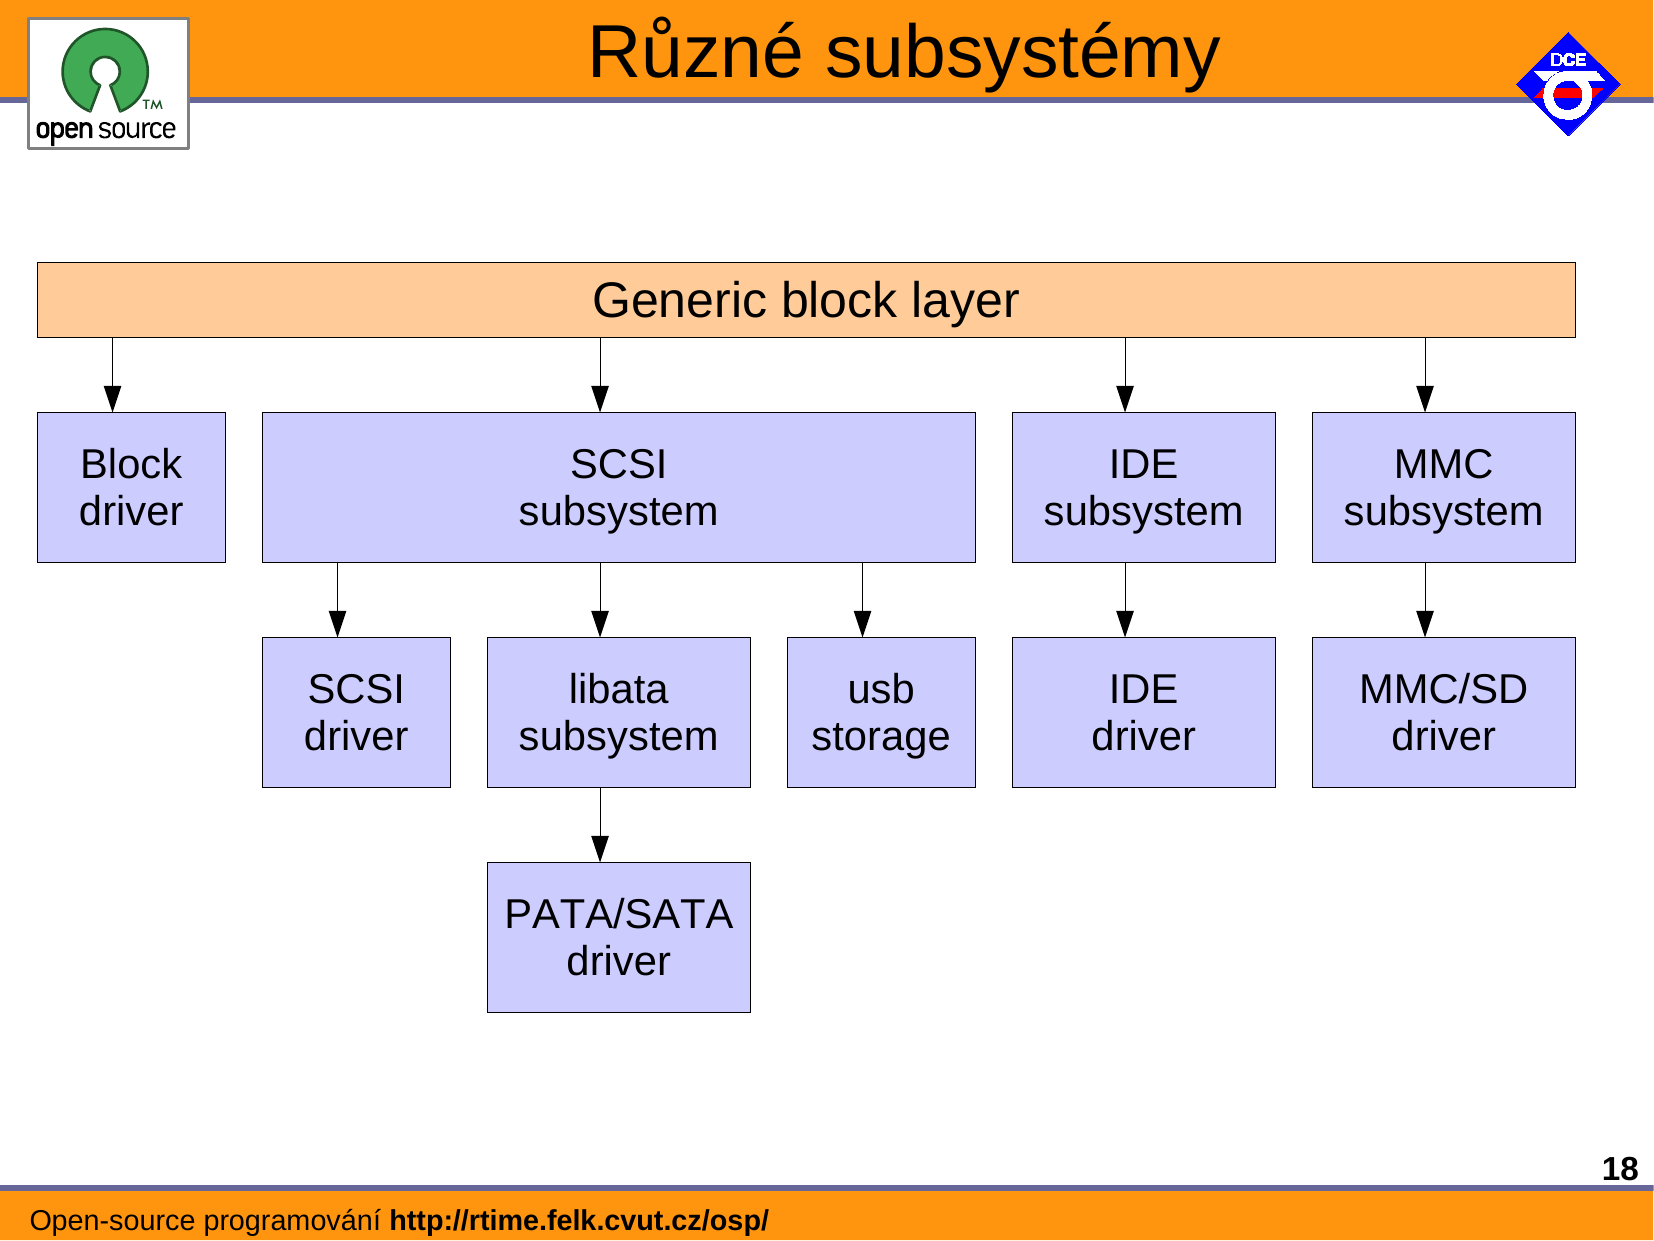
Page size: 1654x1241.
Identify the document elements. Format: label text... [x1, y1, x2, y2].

text_box PATA/SATA driver [487, 862, 751, 1013]
text_box SCSI subsystem [262, 412, 976, 563]
text_box usb storage [787, 637, 976, 788]
text_box IDE driver [1012, 637, 1276, 788]
text_box MMC subsystem [1312, 412, 1576, 563]
text_box libata subsystem [487, 637, 751, 788]
title Různé subsystémy [178, 4, 1631, 98]
text_box Generic block layer [37, 262, 1576, 338]
text_box SCSI driver [262, 637, 451, 788]
text_box IDE subsystem [1012, 412, 1276, 563]
text_box Block driver [37, 412, 226, 563]
text_box MMC/SD driver [1312, 637, 1576, 788]
